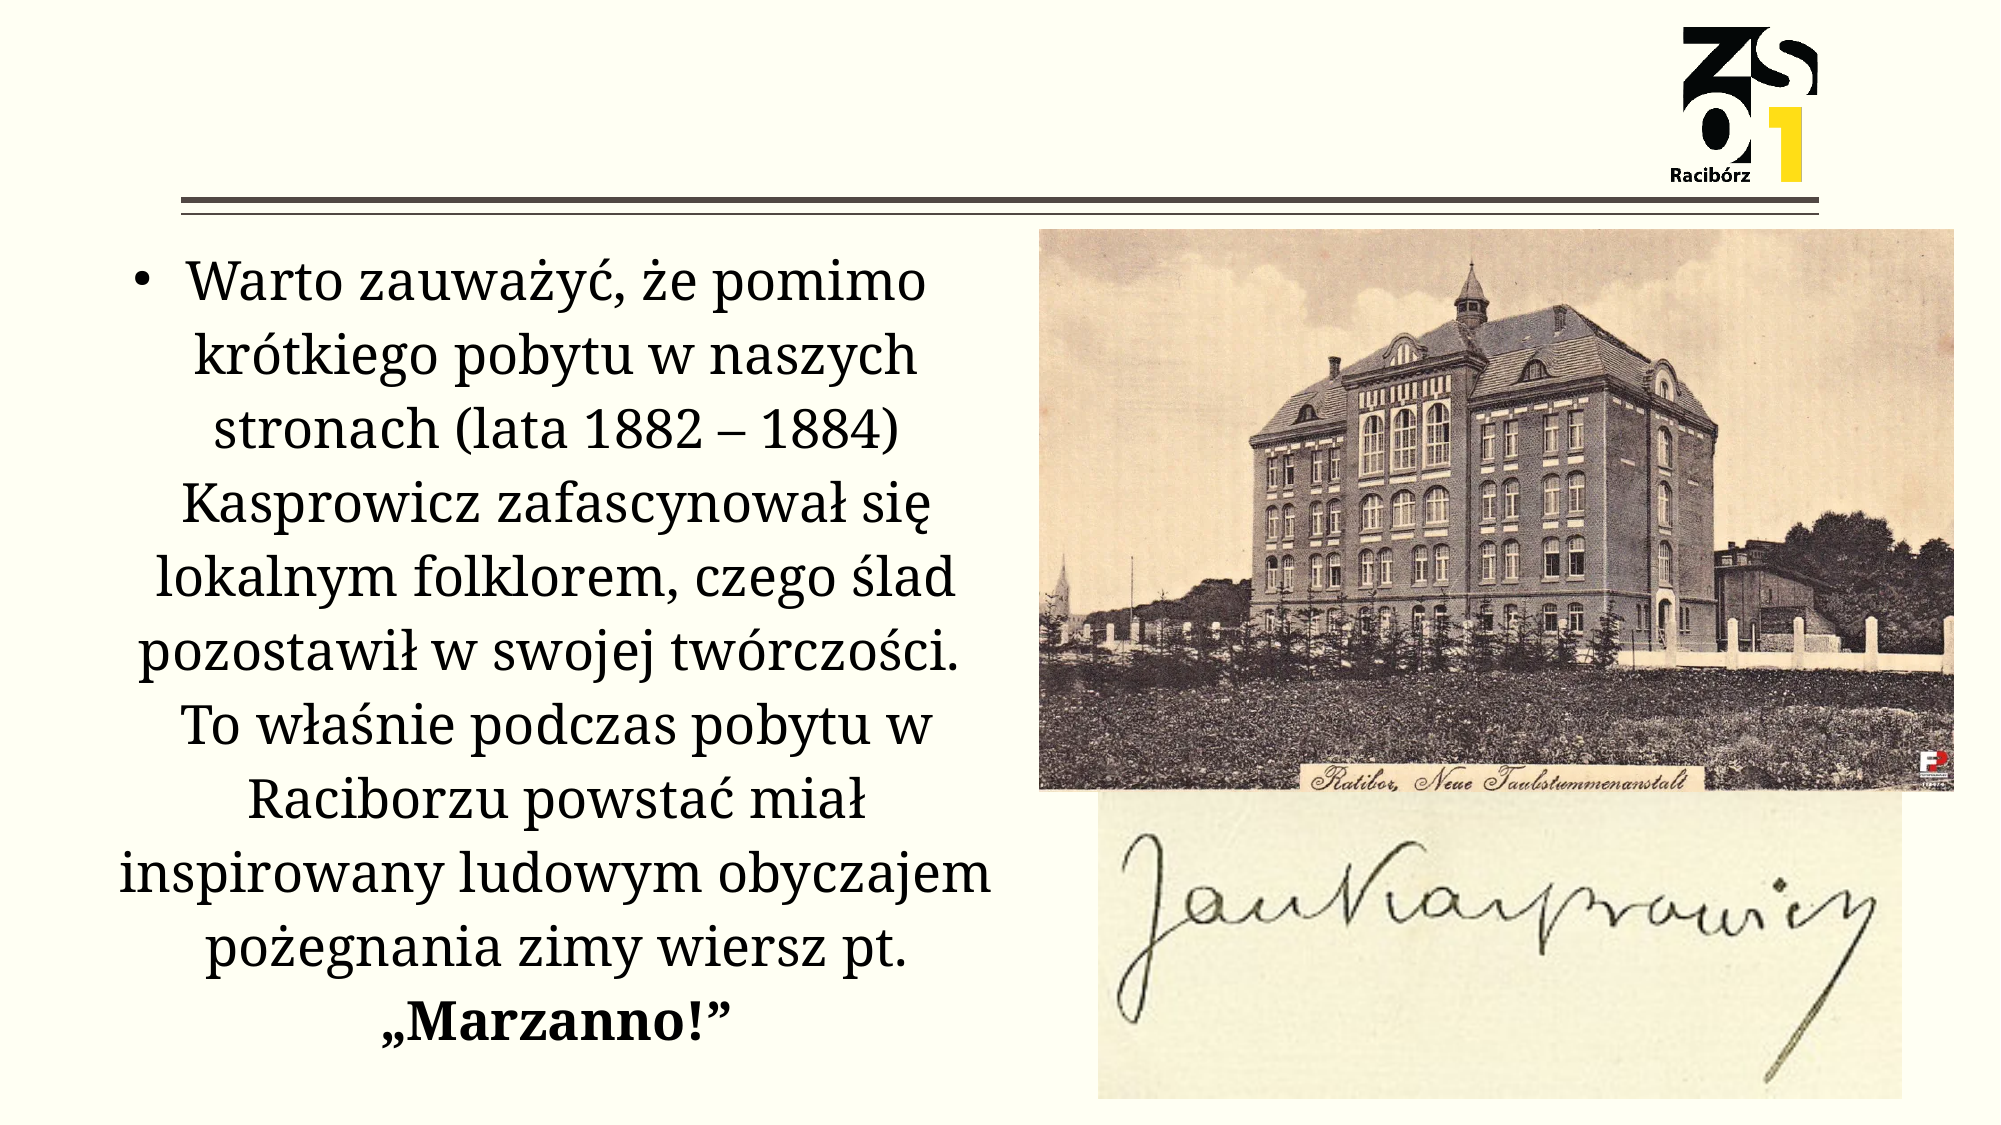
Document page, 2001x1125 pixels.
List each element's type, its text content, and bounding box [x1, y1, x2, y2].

picture [1039, 229, 1954, 1099]
text_box Warto zauważyć, że pomimo krótkiego pobytu w naszych stronach (lata 1882 – 1884) Kasprowicz zafascynował się lokalnym folklorem, czego ślad pozostawił w swojej twórczości. To właśnie podczas pobytu w Raciborzu powstać miał inspirowany ludowym obyczajem pożegnania zimy wiersz pt. „Marzanno!” [27, 170, 1016, 1113]
picture [1624, 0, 1876, 228]
